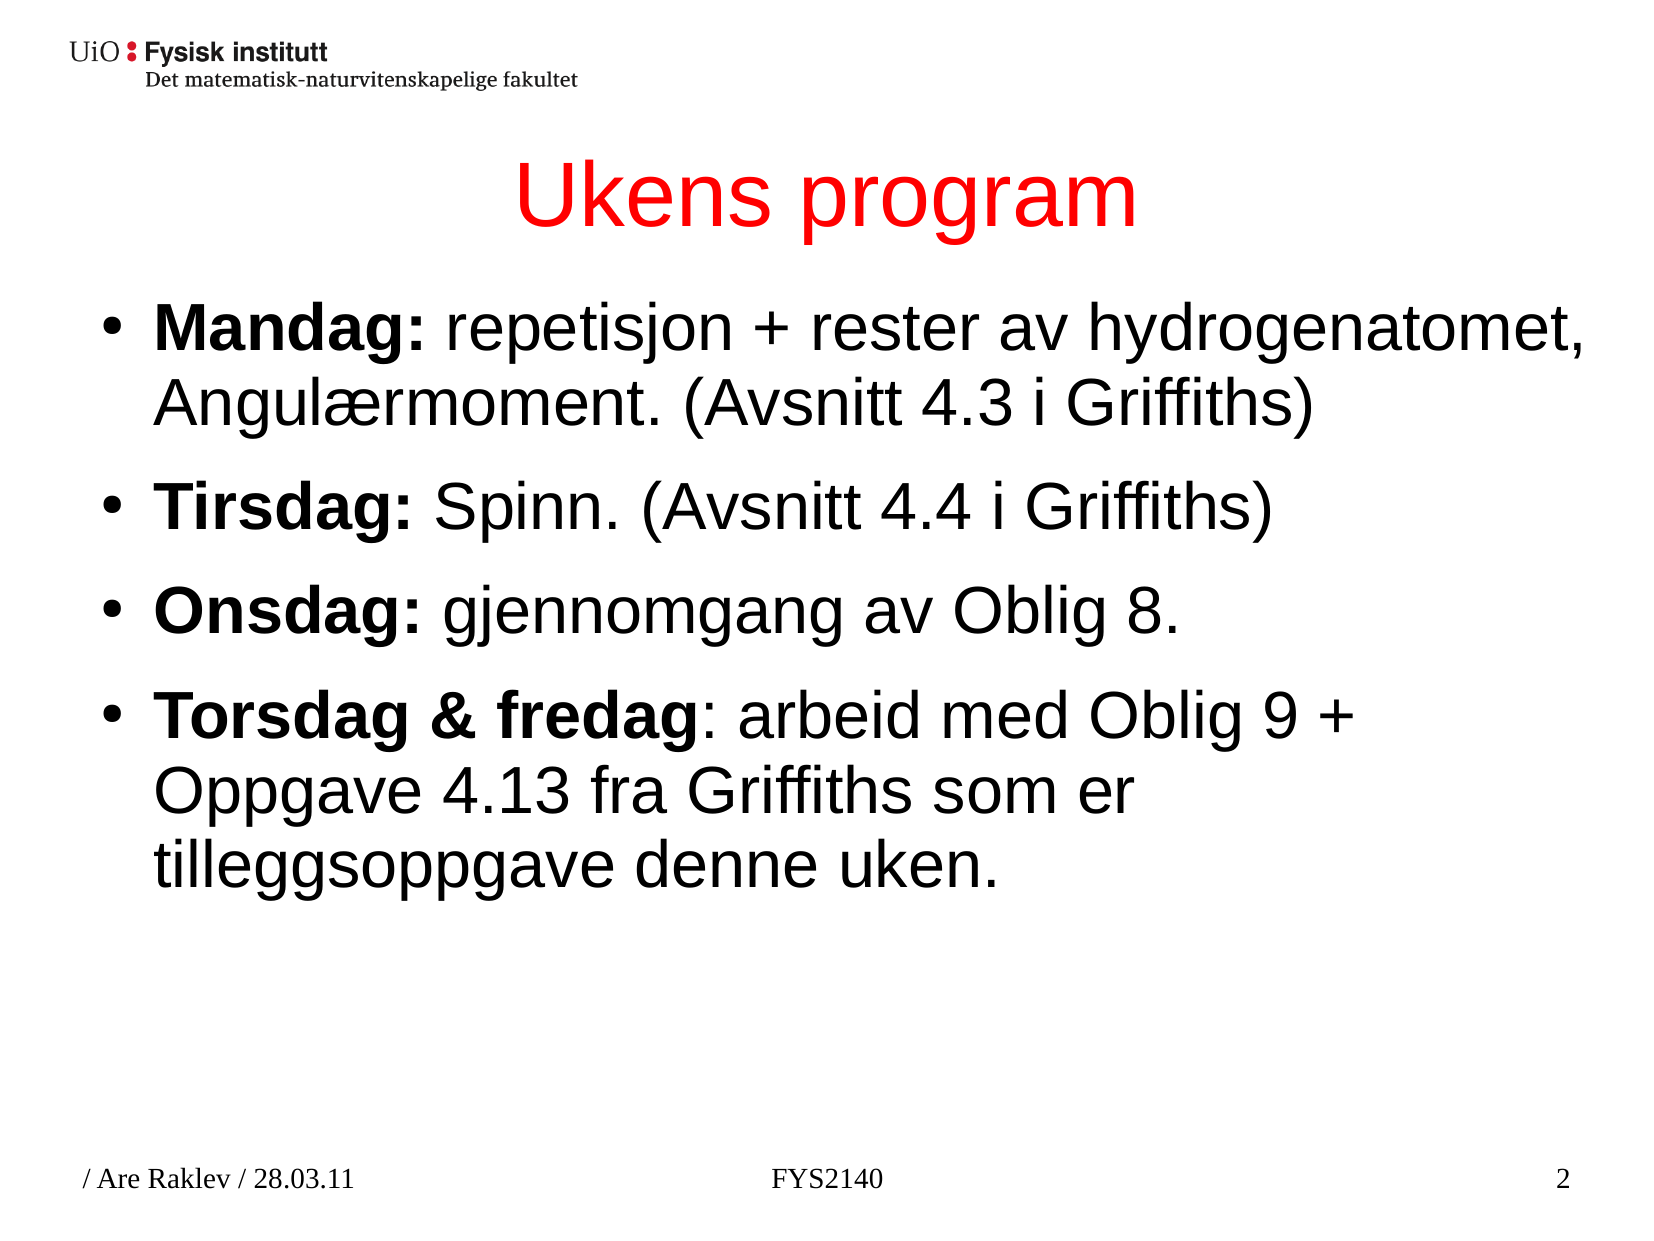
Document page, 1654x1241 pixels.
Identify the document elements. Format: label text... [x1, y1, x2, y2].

picture [68, 37, 581, 93]
list Mandag: repetisjon + rester av hydrogenatomet, Angulærmoment. (Avsnitt 4.3 i Griffiths) Tirsdag: Spinn. (Avsnitt 4.4 i Griffiths) Onsdag: gjennomgang av Oblig 8. Torsdag & fredag: arbeid med Oblig 9 + Oppgave 4.13 fra Griffiths som er tilleggsoppgave denne uken. [82, 290, 1613, 1094]
title Ukens program [82, 90, 1571, 290]
